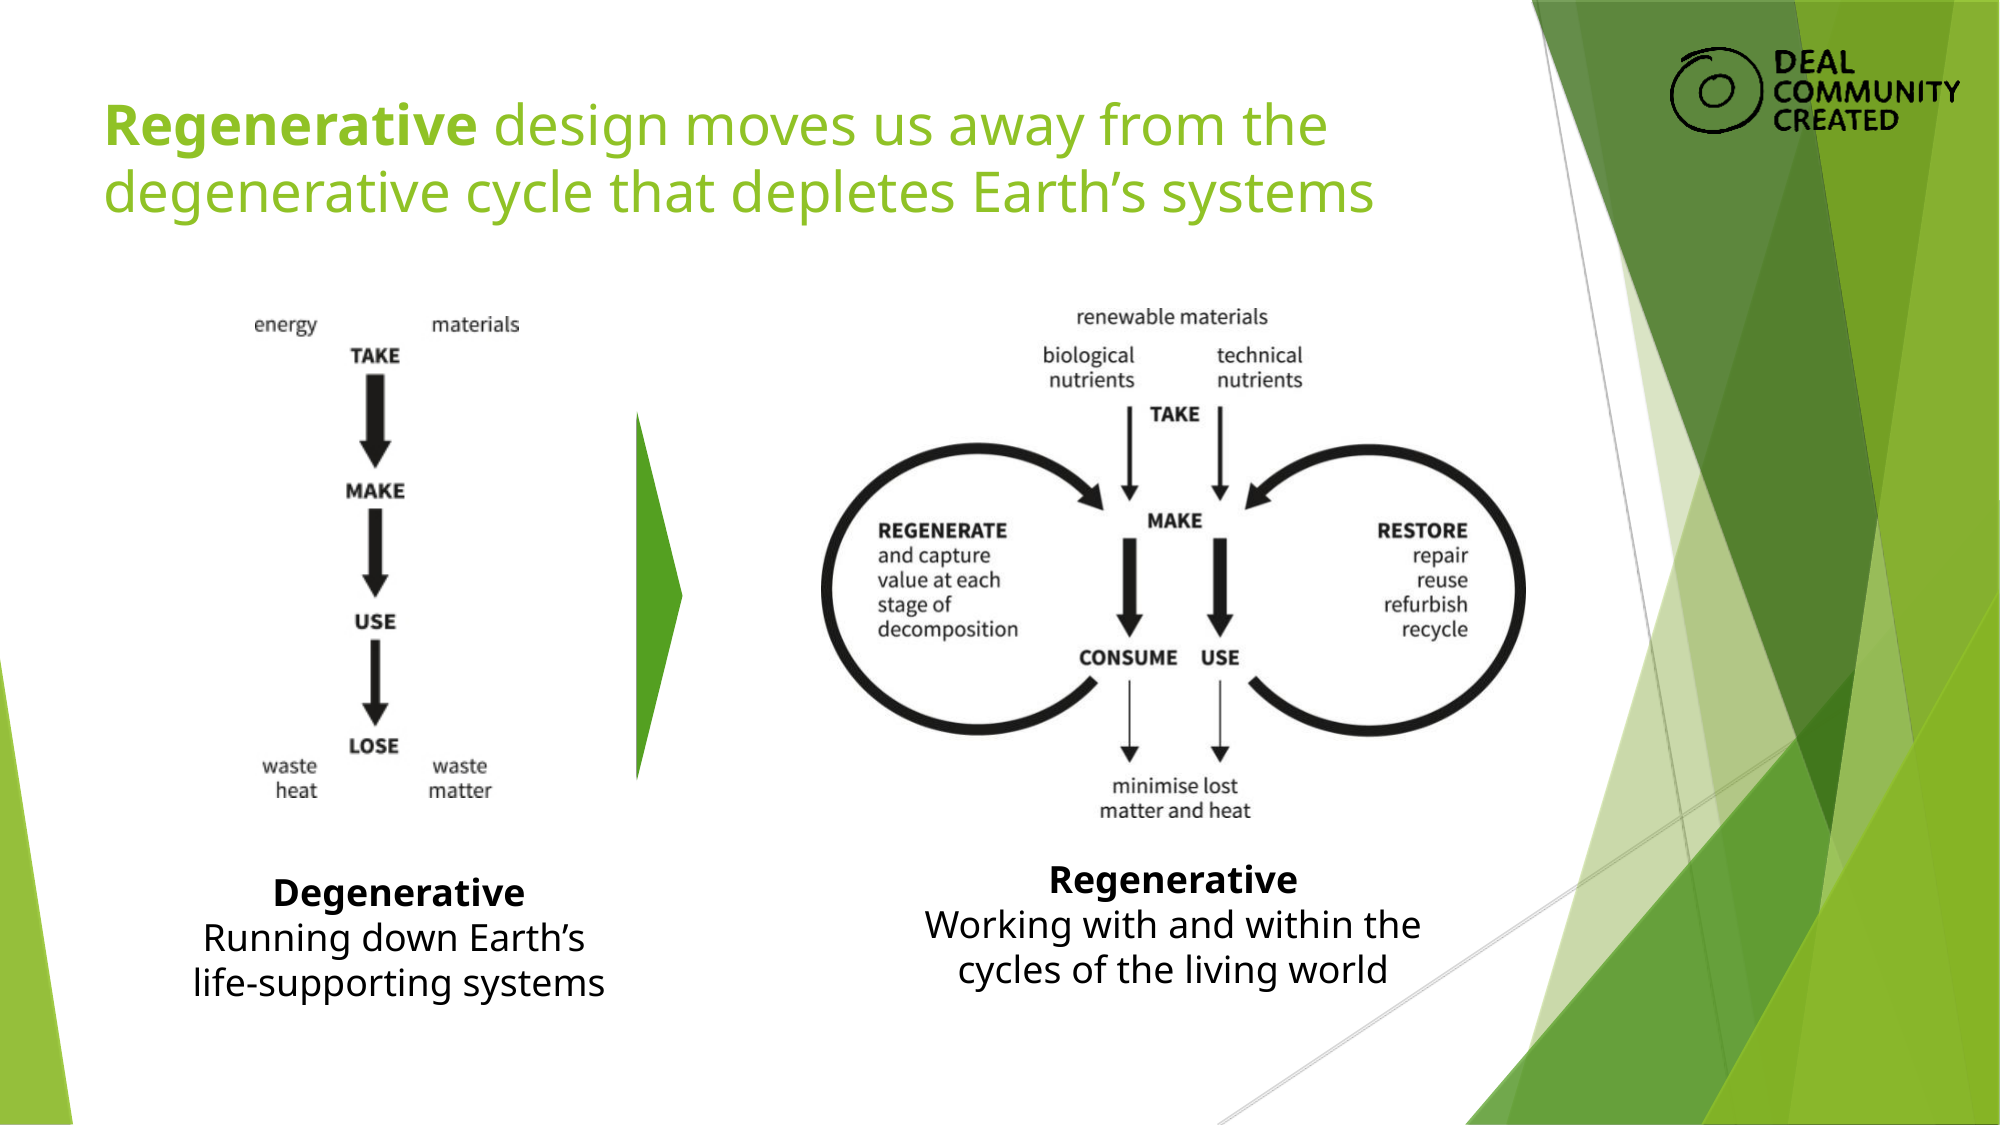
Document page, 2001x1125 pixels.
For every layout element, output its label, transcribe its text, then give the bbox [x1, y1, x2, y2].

text_box Regenerative design moves us away from the degenerative cycle that depletes Earth’s systems [88, 81, 1459, 231]
text_box Degenerative Running down Earth’s life-supporting systems [101, 861, 697, 1011]
picture [821, 308, 1526, 818]
picture [1670, 47, 1960, 134]
text_box Regenerative Working with and within the cycles of the living world [876, 849, 1471, 999]
text_box [636, 411, 683, 781]
picture [255, 316, 519, 798]
